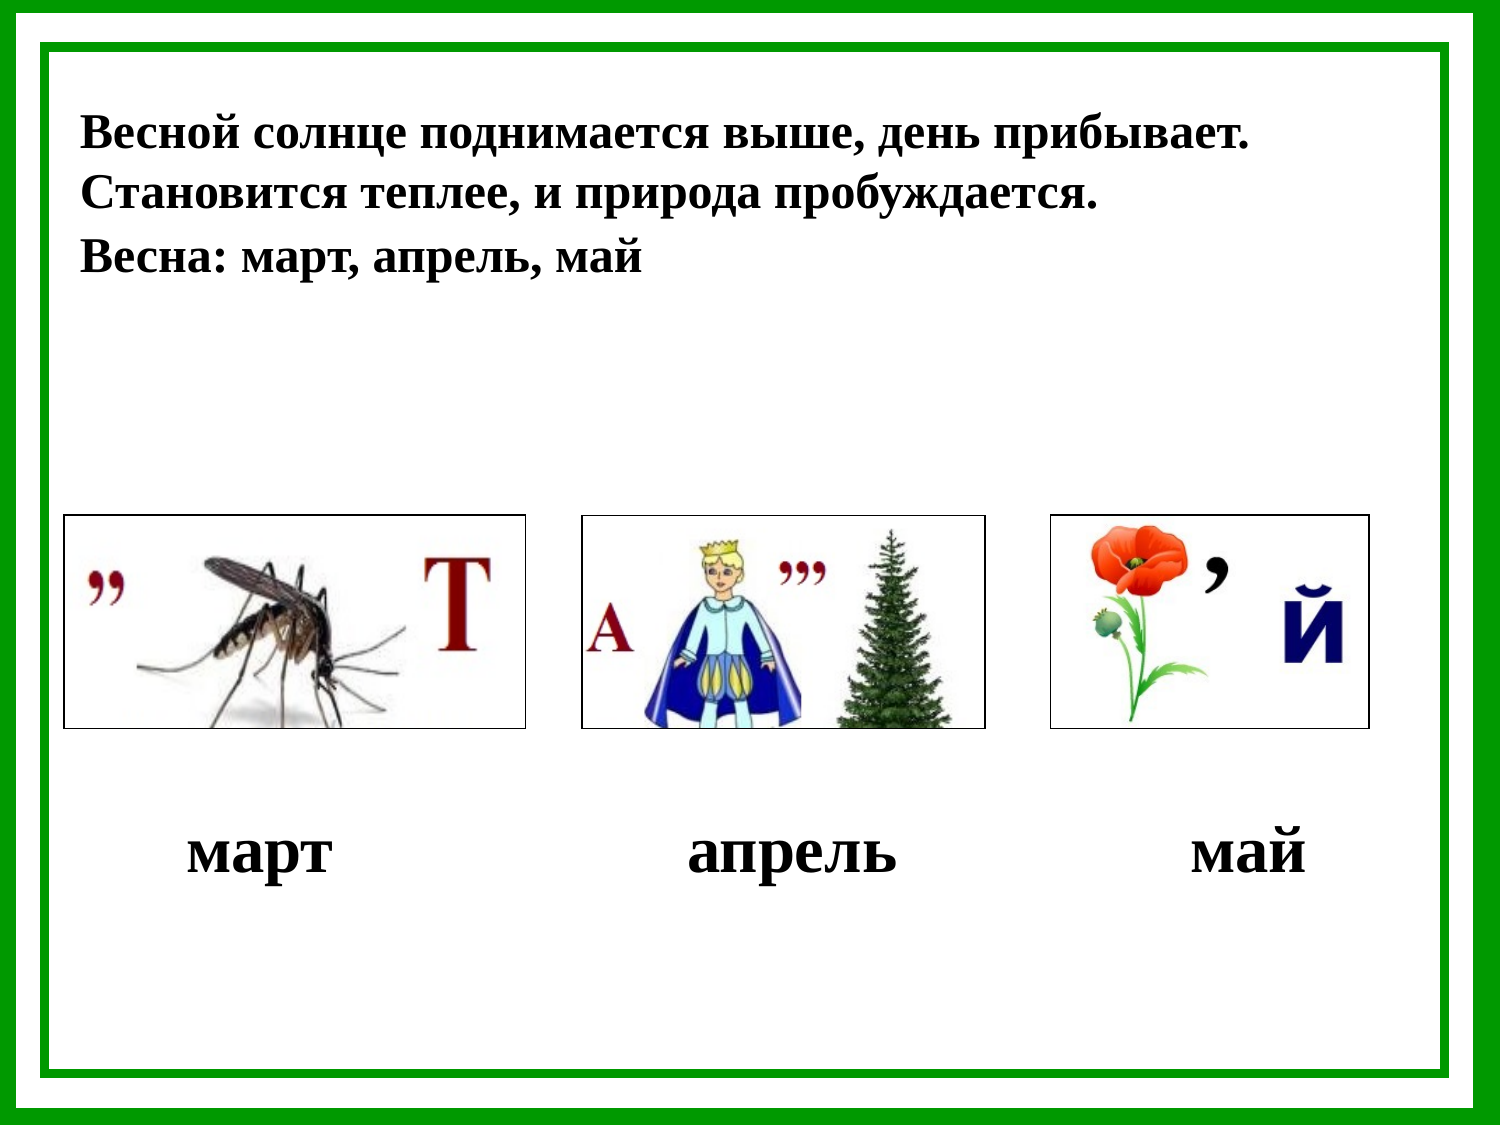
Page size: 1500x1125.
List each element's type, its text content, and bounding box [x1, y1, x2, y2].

picture [582, 516, 985, 728]
picture [64, 515, 525, 728]
text_box апрель [672, 798, 915, 895]
text_box май [1175, 798, 1324, 895]
text_box март [171, 798, 350, 895]
text_box Весна: март, апрель, май [64, 214, 665, 291]
text_box Весной солнце поднимается выше, день прибывает. Становится теплее, и природа пробуждается. [65, 91, 1423, 226]
picture [1051, 515, 1369, 728]
